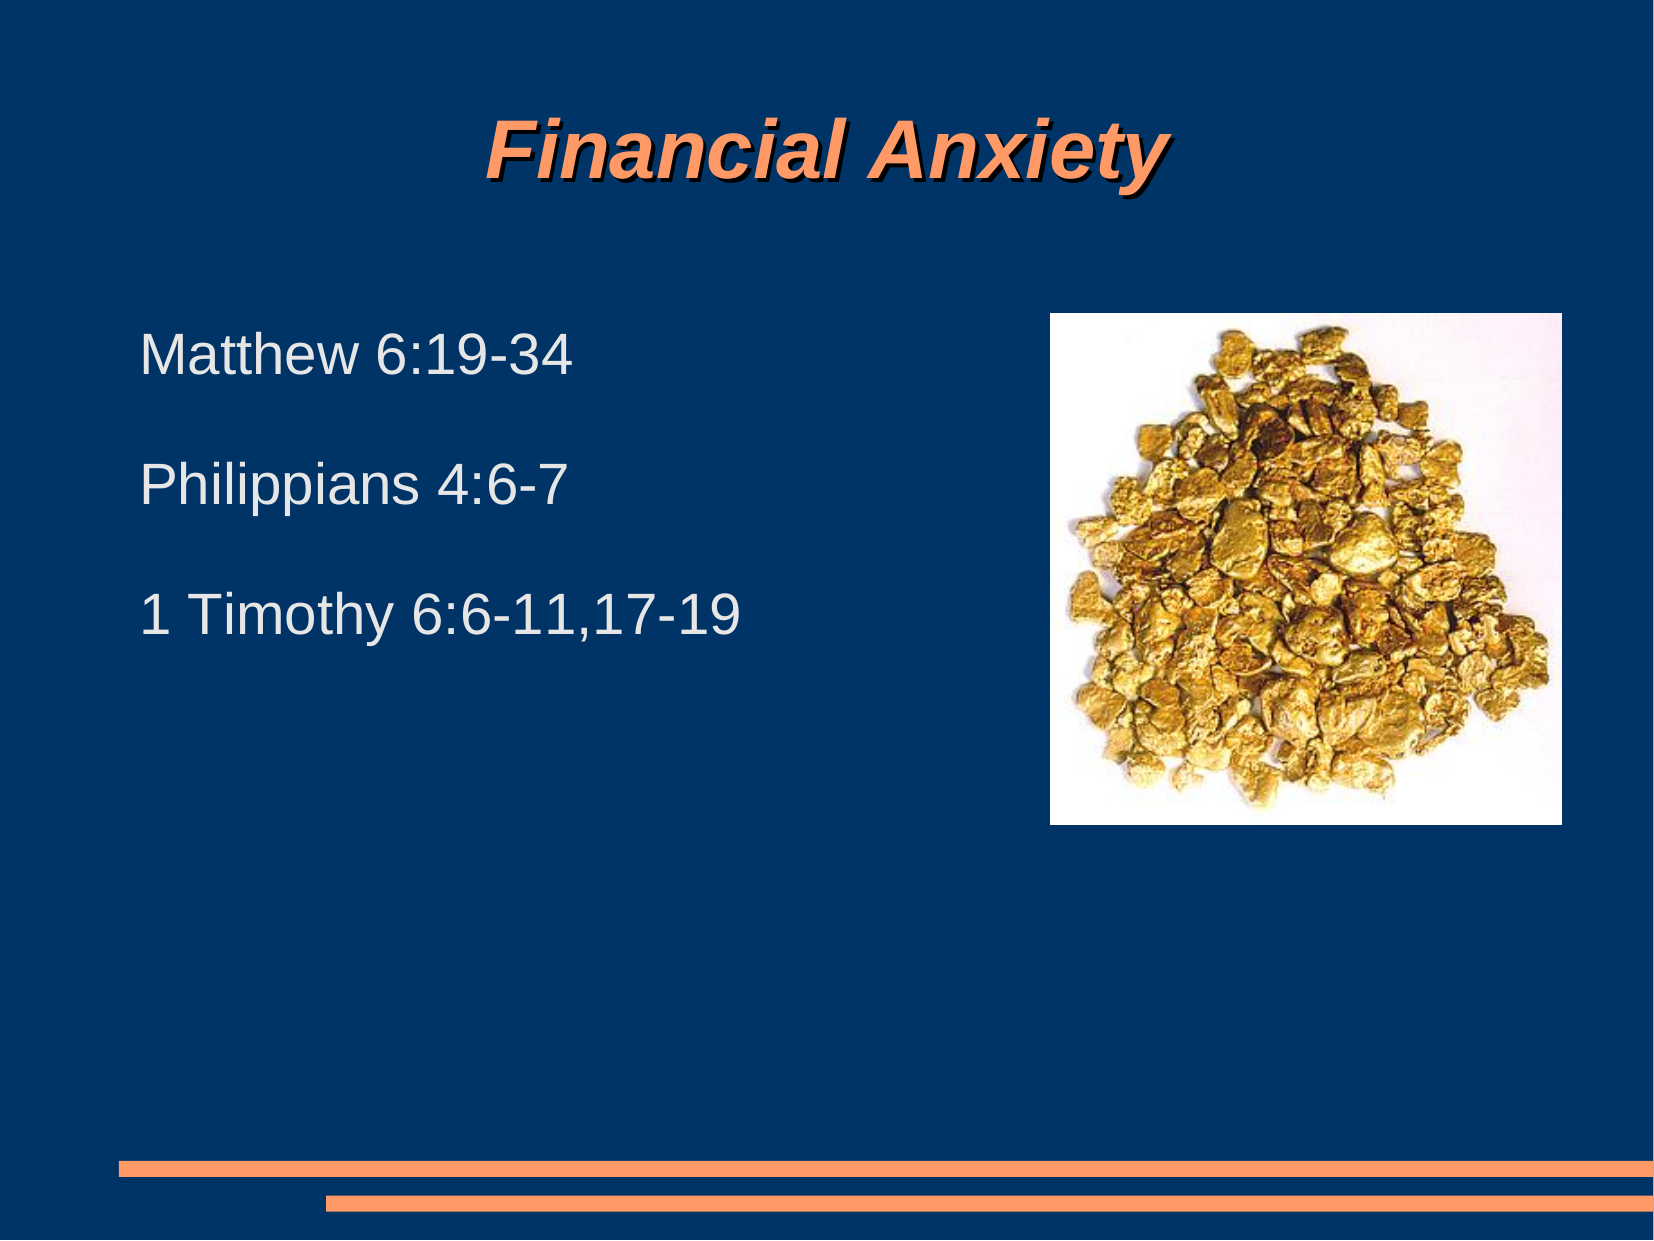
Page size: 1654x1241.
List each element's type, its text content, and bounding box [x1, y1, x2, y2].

list Matthew 6:19-34 Philippians 4:6-7 1 Timothy 6:6-11,17-19 [121, 322, 1013, 1133]
title Financial Anxiety [121, 65, 1534, 234]
picture [1050, 313, 1562, 826]
